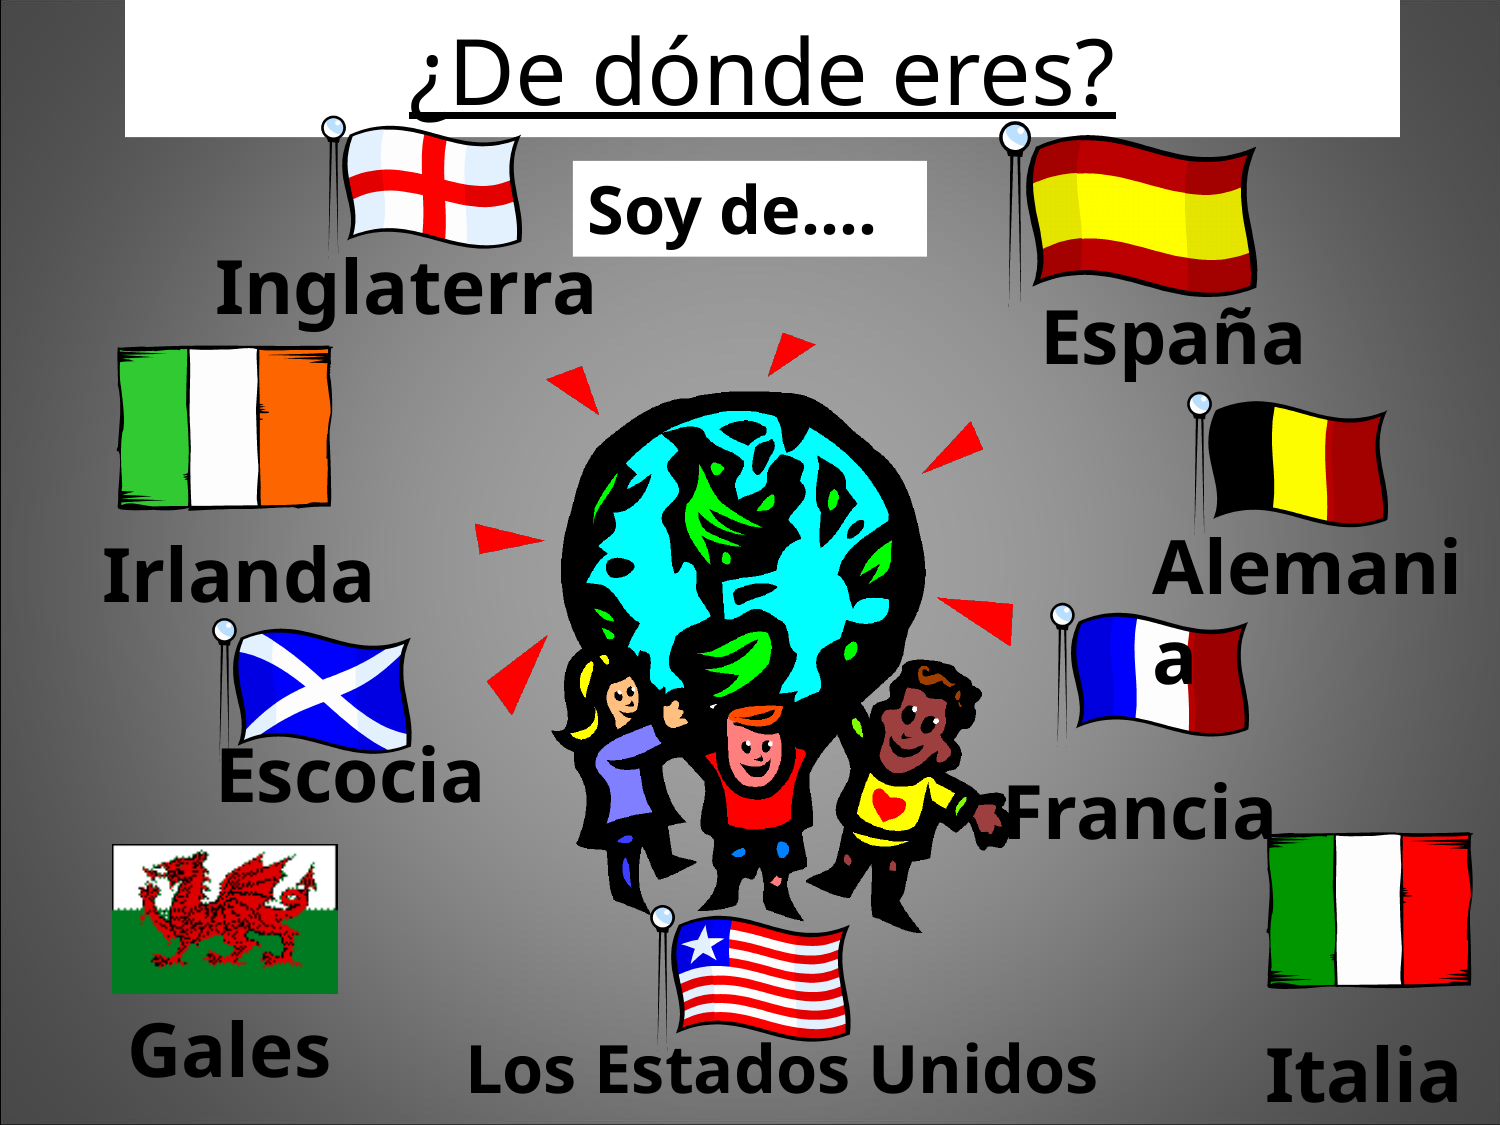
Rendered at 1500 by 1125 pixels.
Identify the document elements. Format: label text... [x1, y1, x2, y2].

text_box Italia [1250, 1019, 1500, 1125]
text_box España [1025, 282, 1363, 388]
text_box Francia [987, 757, 1313, 863]
text_box Soy de.... [572, 160, 927, 257]
text_box Gales [112, 994, 363, 1100]
text_box Escocia [200, 719, 538, 825]
picture [0, 0, 1500, 1125]
text_box Los Estados Unidos [450, 1019, 1140, 1116]
title ¿De dónde eres? [125, 0, 1400, 138]
text_box Alemania [1137, 512, 1500, 618]
text_box Irlanda [87, 519, 425, 625]
text_box Inglaterra [199, 232, 650, 338]
